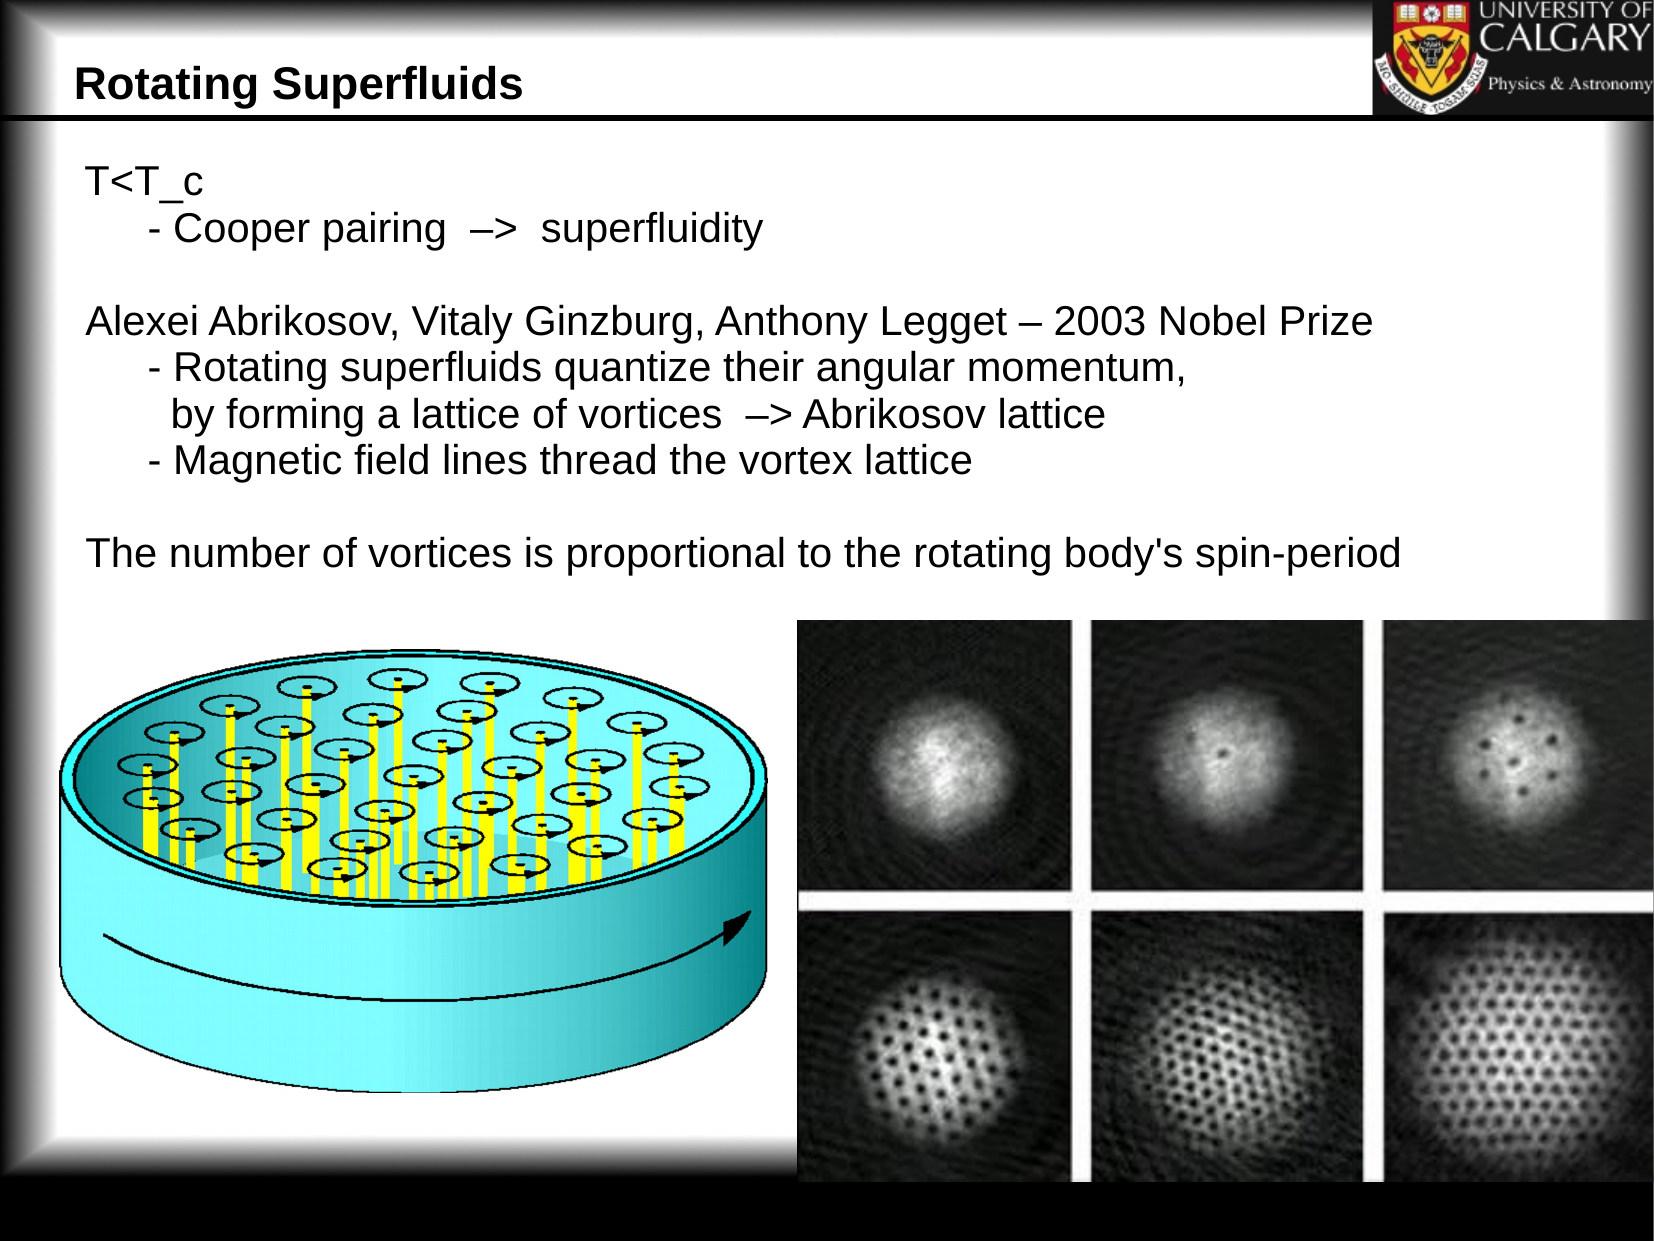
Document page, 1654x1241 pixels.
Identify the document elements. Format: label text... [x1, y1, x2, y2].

picture [0, 0, 1654, 115]
picture [0, 121, 1654, 1241]
text_box T<T_c - Cooper pairing –> superfluidity Alexei Abrikosov, Vitaly Ginzburg, Anthony Legget – 2003 Nobel Prize - Rotating superfluids quantize their angular momentum, by forming a lattice of vortices –> Abrikosov lattice - Magnetic field lines thread the vortex lattice The number of vortices is proportional to the rotating body's spin-period [59, 150, 1418, 631]
text_box Rotating Superfluids [59, 51, 1063, 118]
